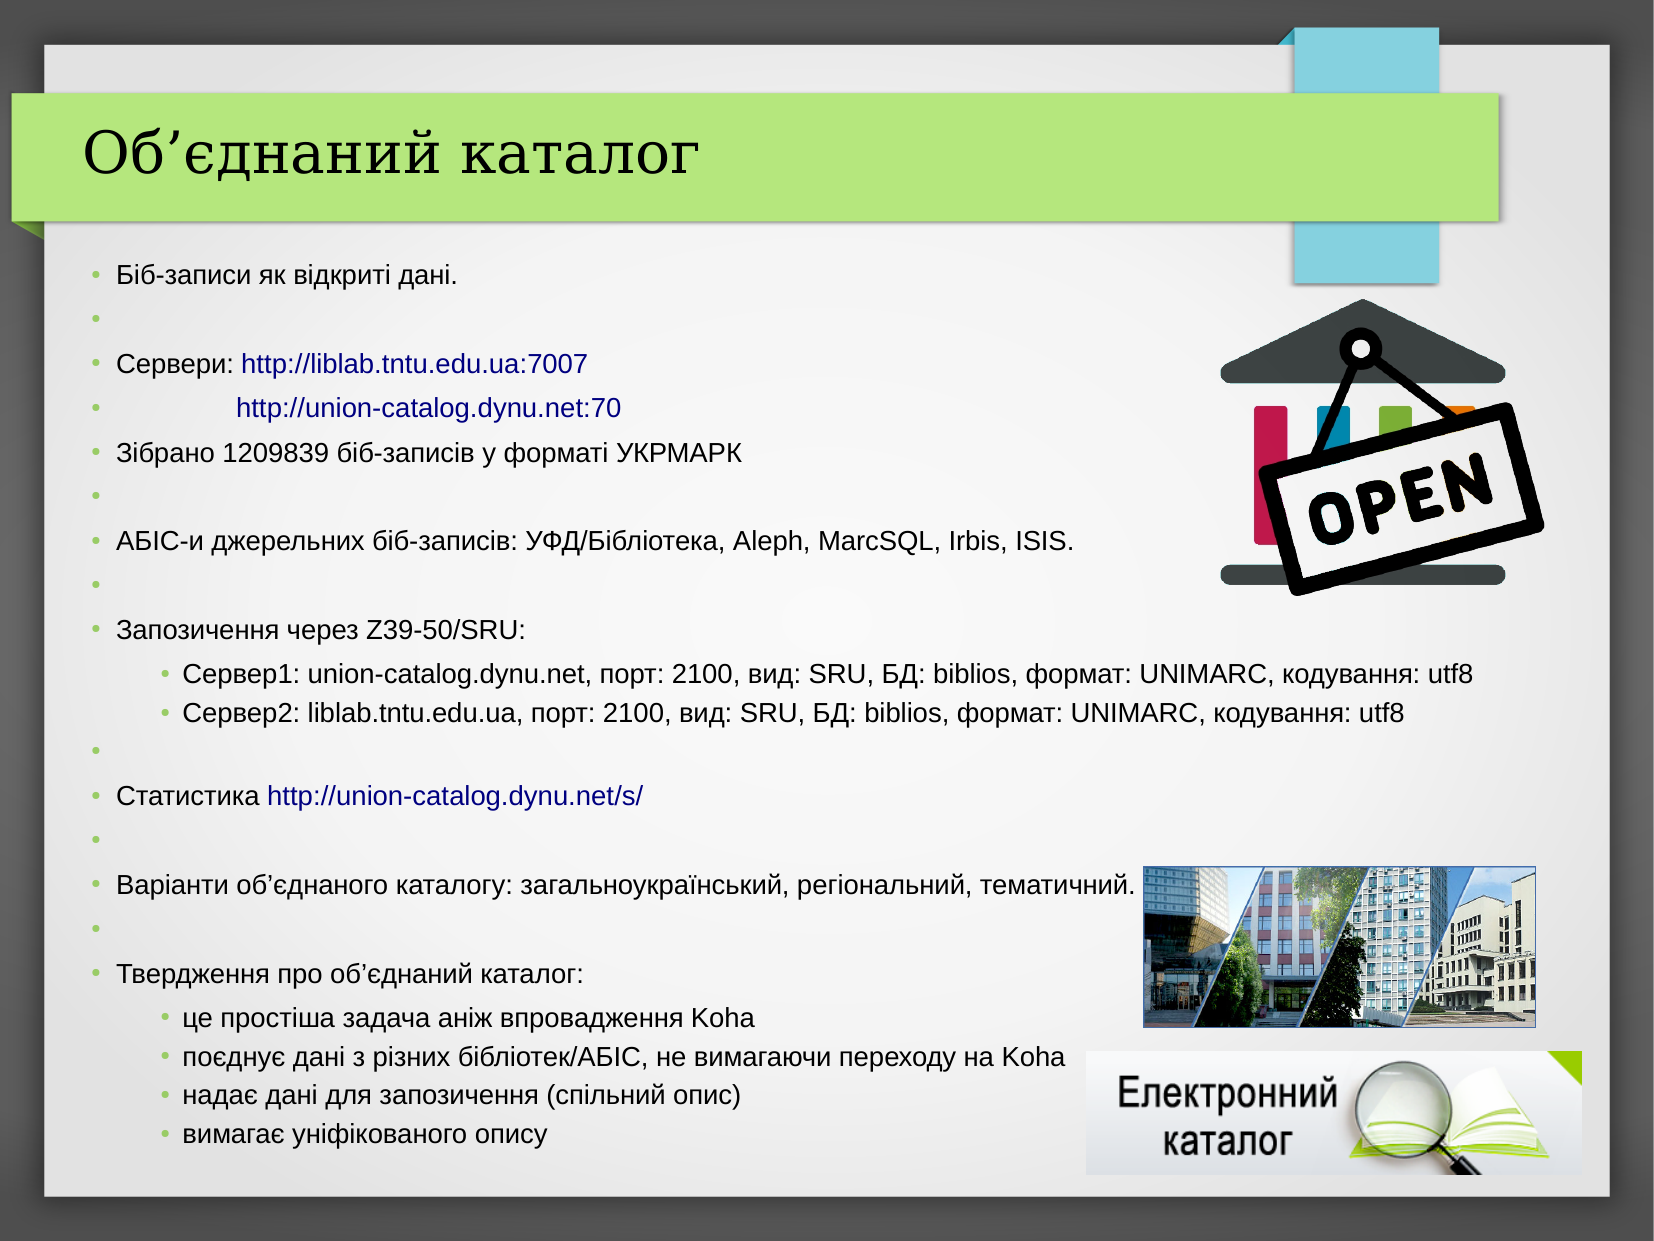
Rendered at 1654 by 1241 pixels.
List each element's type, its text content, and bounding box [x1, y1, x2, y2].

picture [0, 0, 1654, 1241]
title Об’єднаний каталог [82, 94, 1264, 213]
list Біб-записи як відкриті дані. Сервери: http://liblab.tntu.edu.ua:7007 http://union-catalog.dynu.net:70 Зібрано 1209839 біб-записів у форматі УКРМАРК АБІС-и джерельних біб-записів: УФД/Бібліотека, Aleph, MarcSQL, Irbis, ISIS. Запозичення через Z39-50/SRU: Сервер1: union-catalog.dynu.net, порт: 2100, вид: SRU, БД: biblios, формат: UNIMARC, кодування: utf8 Сервер2: liblab.tntu.edu.ua, порт: 2100, вид: SRU, БД: biblios, формат: UNIMARC, кодування: utf8 Статистика http://union-catalog.dynu.net/s/ Варіанти об’єднаного каталогу: загальноукраїнський, регіональний, тематичний. Твердження про об’єднаний каталог: це простіша задача аніж впровадження Koha поєднує дані з різних бібліотек/АБІС, не вимагаючи переходу на Koha надає дані для запозичення (спільний опис) вимагає уніфікованого опису [82, 259, 1571, 1158]
